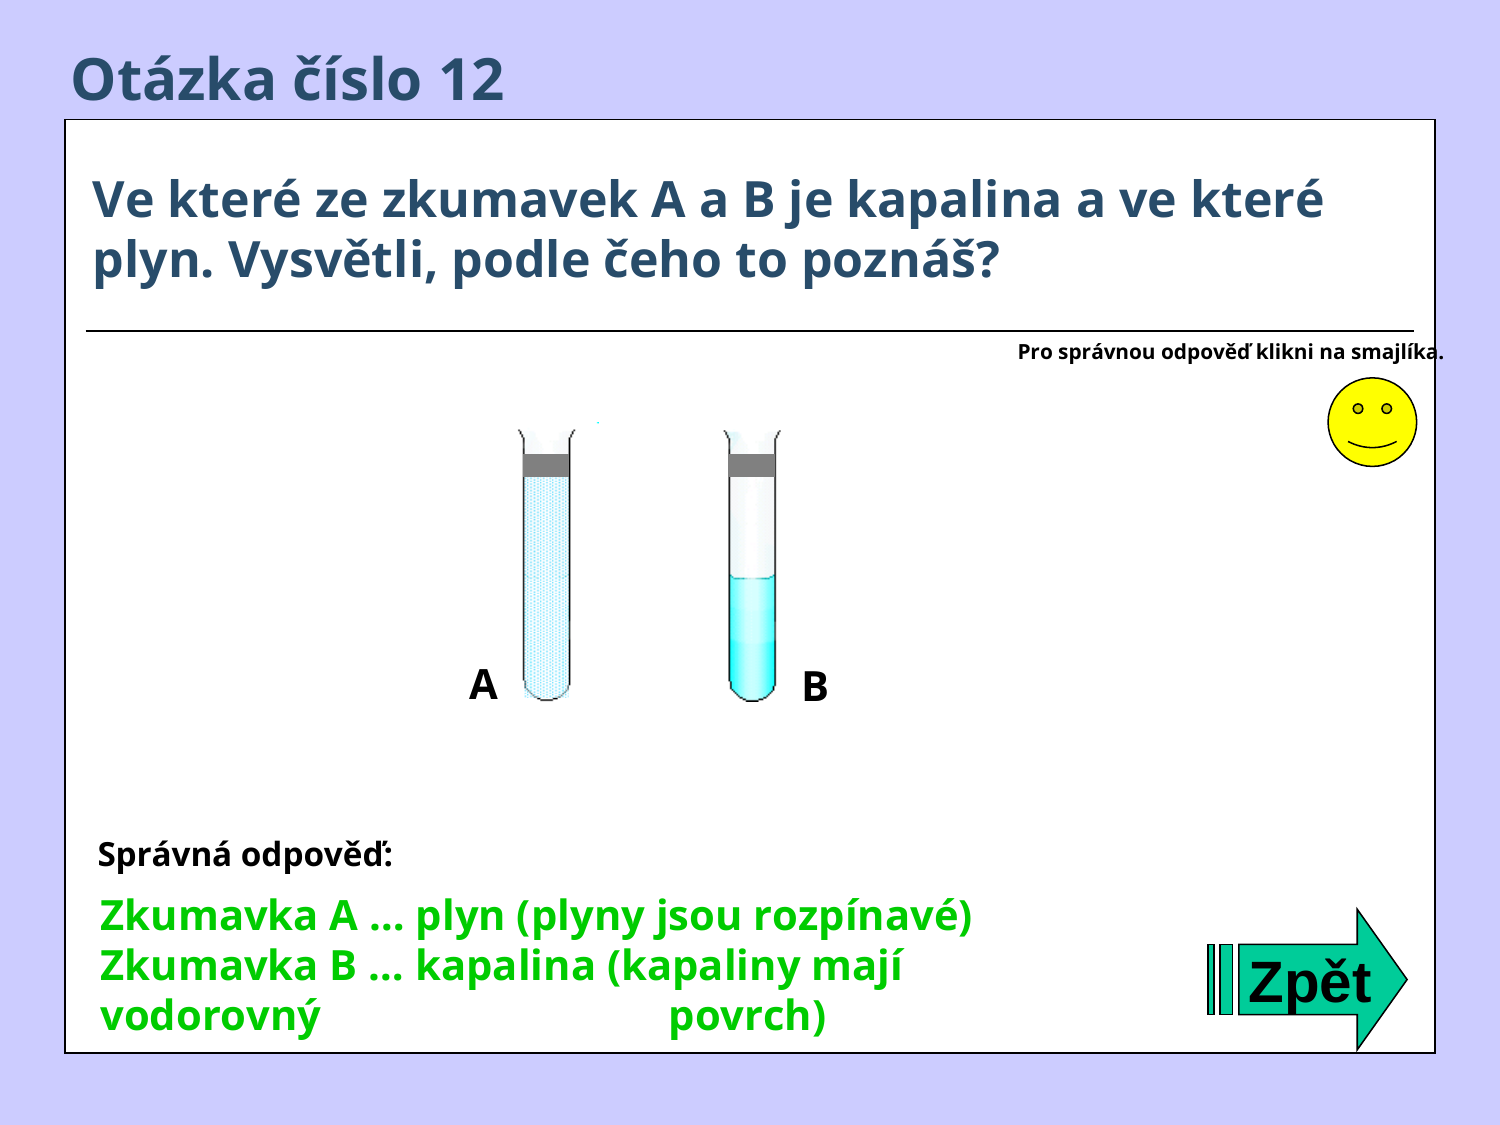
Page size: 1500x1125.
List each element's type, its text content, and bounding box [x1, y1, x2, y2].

text_box [64, 119, 1436, 1053]
text_box Ve které ze zkumavek A a B je kapalina a ve které plyn. Vysvětli, podle čeho to poznáš? [78, 179, 1437, 275]
text_box Otázka číslo 12 [55, 38, 1391, 133]
text_box Zpět [1220, 944, 1233, 1015]
text_box Zpět [1208, 944, 1214, 1015]
text_box Zpět [1238, 909, 1408, 1050]
text_box Zkumavka A … plyn (plyny jsou rozpínavé) Zkumavka B … kapalina (kapaliny mají vodorovný povrch) [85, 916, 1142, 1012]
text_box Pro správnou odpověď klikni na smajlíka. [1002, 303, 1464, 399]
picture [498, 422, 599, 709]
text_box Správná odpověď: [82, 806, 492, 901]
picture [713, 429, 792, 702]
text_box B [786, 637, 847, 733]
text_box A [454, 636, 514, 731]
